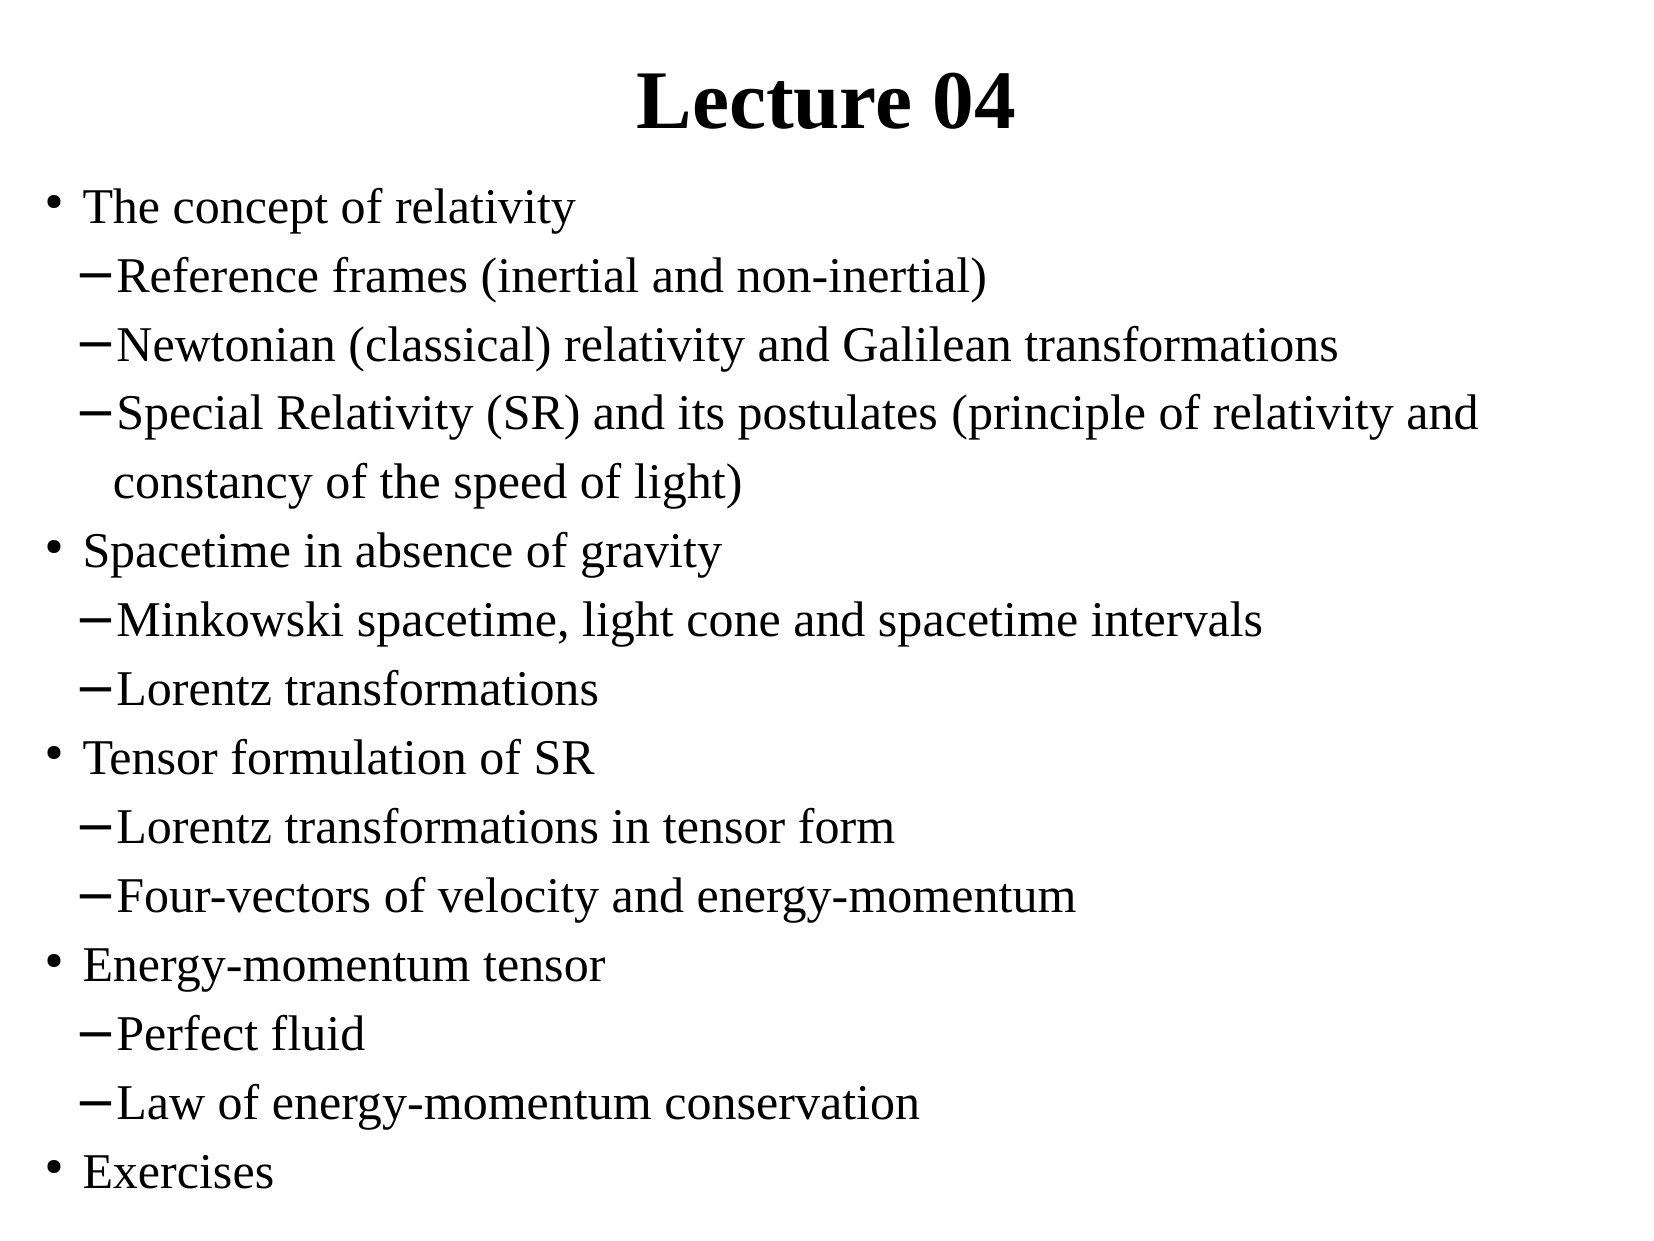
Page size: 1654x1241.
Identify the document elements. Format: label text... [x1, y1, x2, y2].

title Lecture 04 [82, 23, 1571, 156]
list The concept of relativity Reference frames (inertial and non-inertial) Newtonian (classical) relativity and Galilean transformations Special Relativity (SR) and its postulates (principle of relativity and constancy of the speed of light) Spacetime in absence of gravity Minkowski spacetime, light cone and spacetime intervals Lorentz transformations Tensor formulation of SR Lorentz transformations in tensor form Four-vectors of velocity and energy-momentum Energy-momentum tensor Perfect fluid Law of energy-momentum conservation Exercises [30, 156, 1636, 1219]
